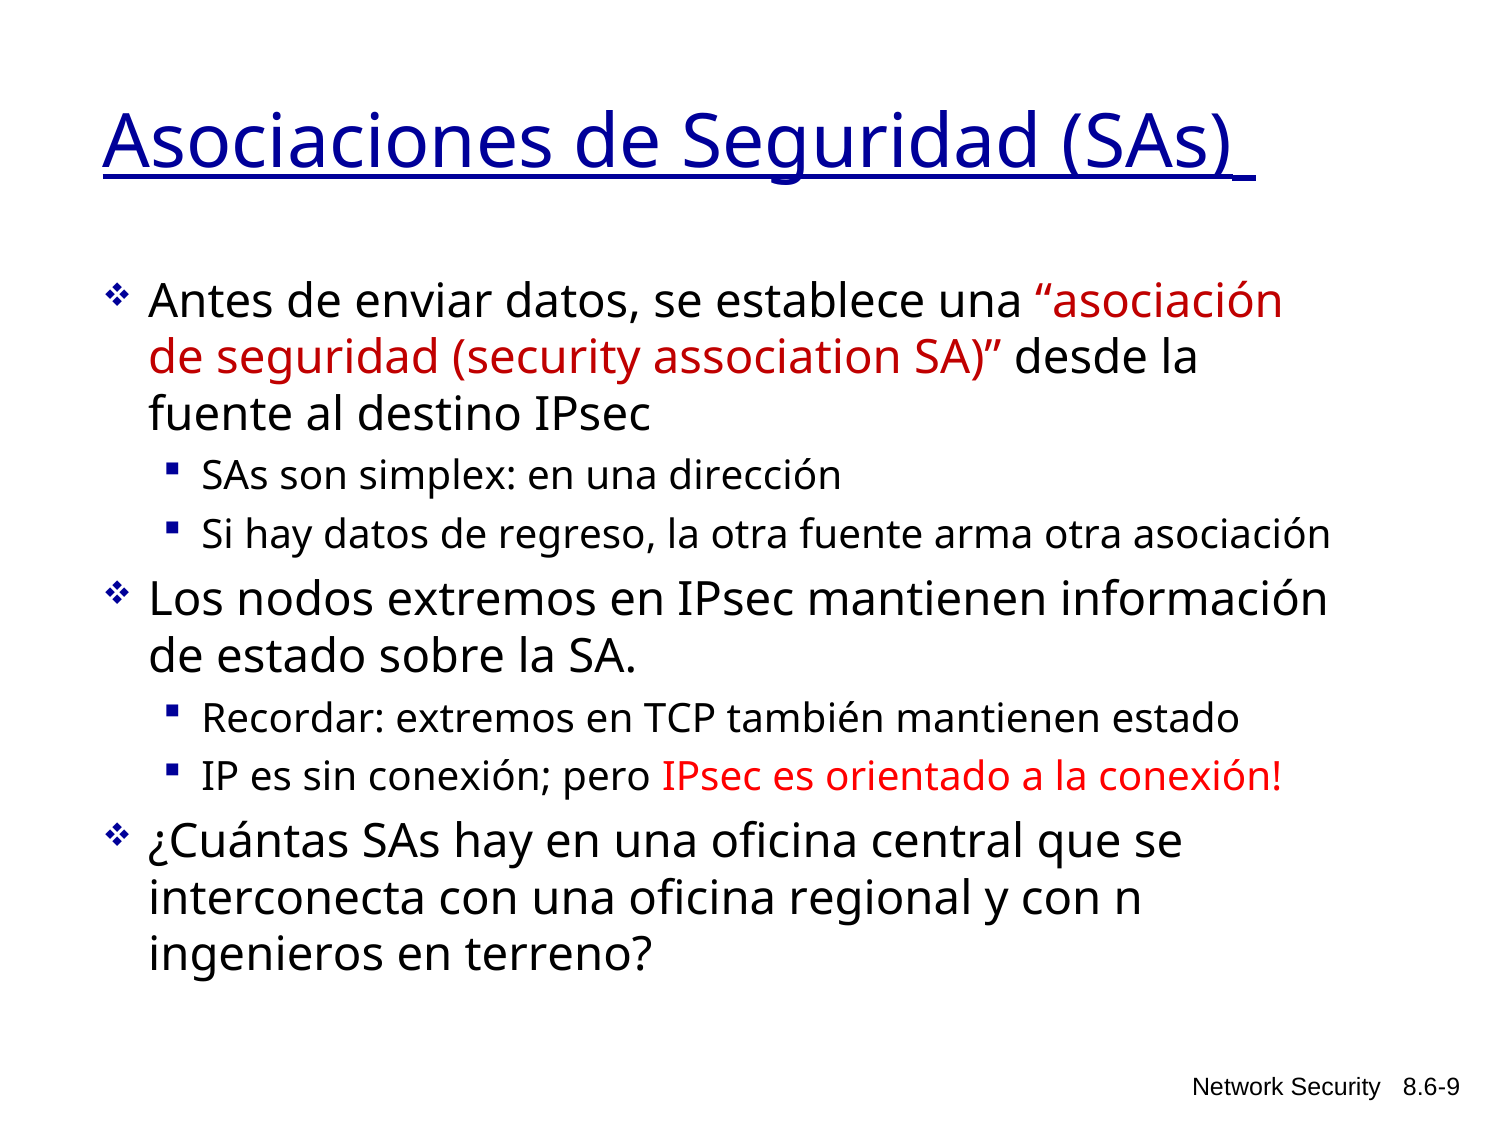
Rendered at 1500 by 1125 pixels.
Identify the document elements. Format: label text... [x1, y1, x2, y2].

list Antes de enviar datos, se establece una “asociación de seguridad (security association SA)” desde la fuente al destino IPsec SAs son simplex: en una dirección Si hay datos de regreso, la otra fuente arma otra asociación Los nodos extremos en IPsec mantienen información de estado sobre la SA. Recordar: extremos en TCP también mantienen estado IP es sin conexión; pero IPsec es orientado a la conexión! ¿Cuántas SAs hay en una oficina central que se interconecta con una oficina regional y con n ingenieros en terreno? [87, 262, 1363, 1026]
text_box Network Security [762, 1062, 1397, 1114]
title Asociaciones de Seguridad (SAs) [87, 37, 1480, 225]
